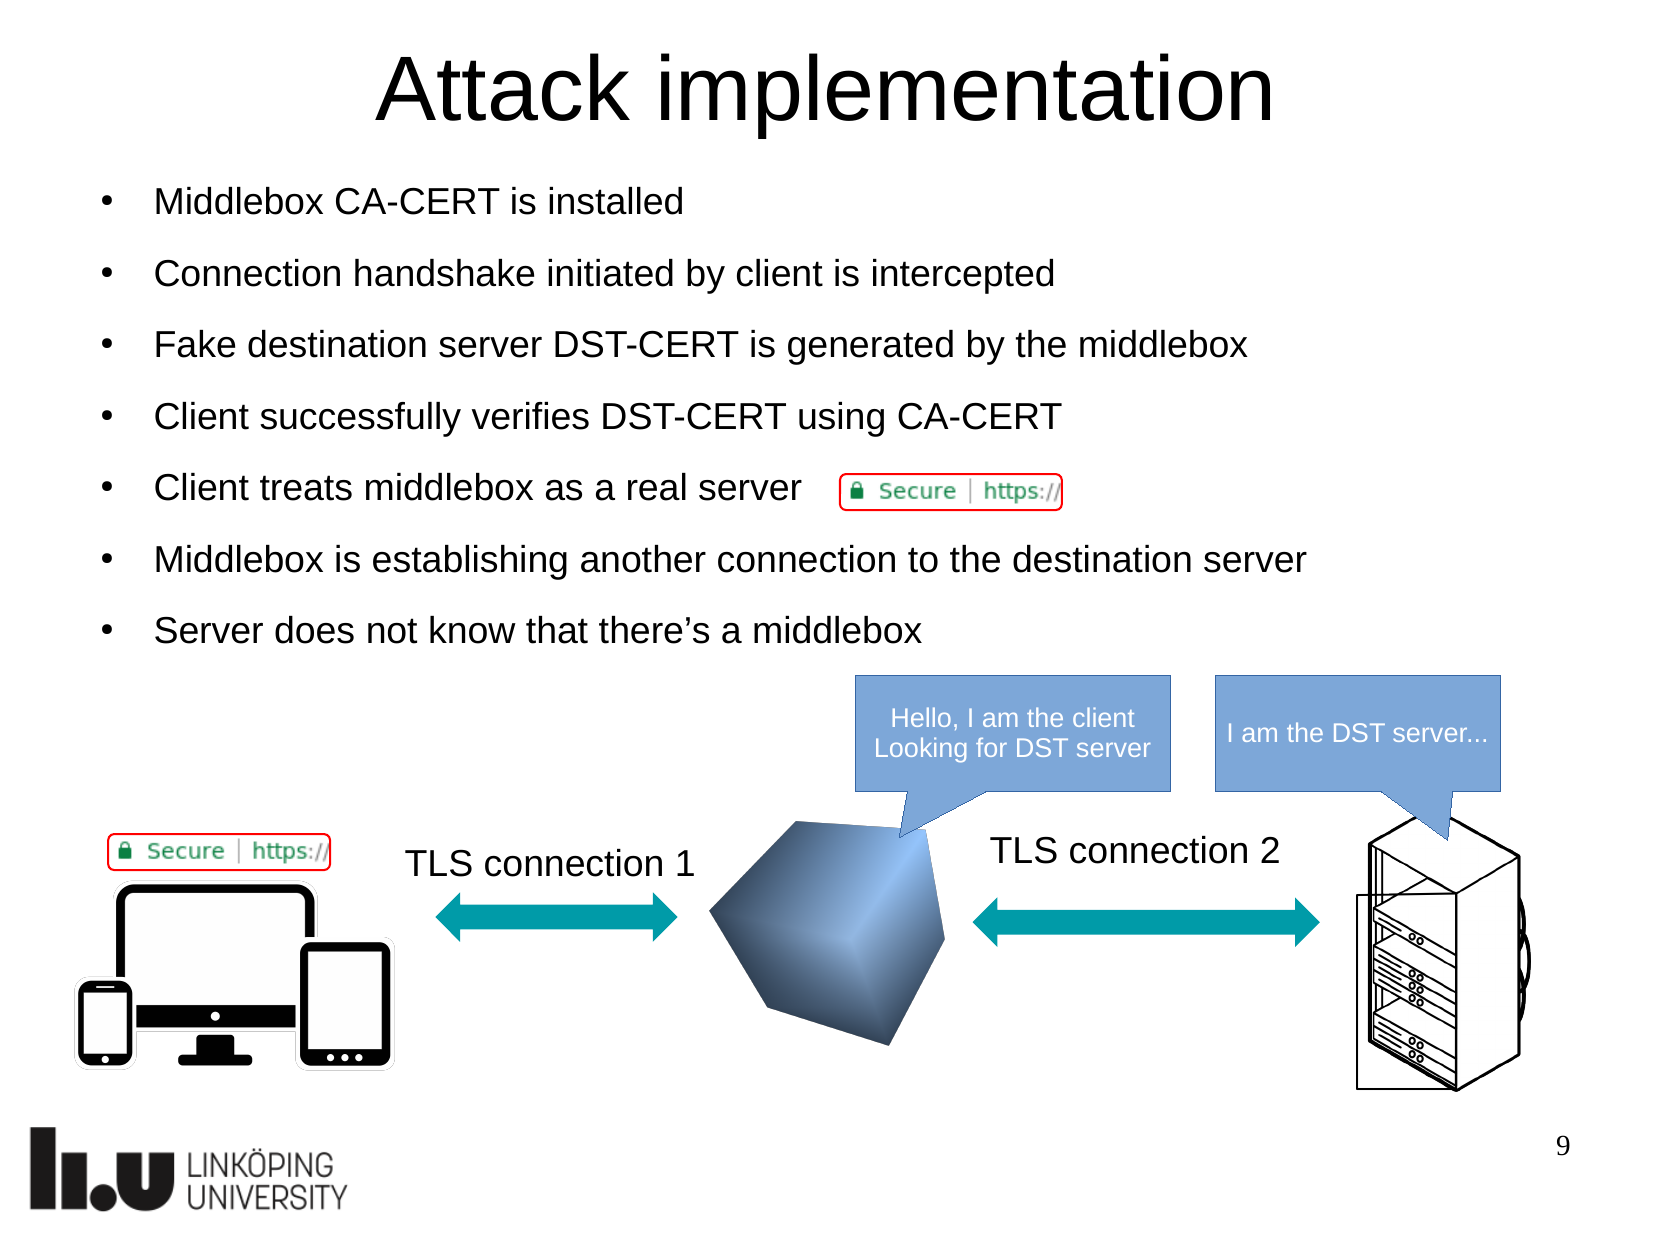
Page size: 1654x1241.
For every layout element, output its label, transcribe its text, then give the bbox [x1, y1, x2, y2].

list Middlebox CA-CERT is installed Connection handshake initiated by client is intercepted Fake destination server DST-CERT is generated by the middlebox Client successfully verifies DST-CERT using CA-CERT Client treats middlebox as a real server Middlebox is establishing another connection to the destination server Server does not know that there’s a middlebox [82, 180, 1571, 901]
text_box Hello, I am the client Looking for DST server [855, 675, 1171, 838]
title Attack implementation [82, 0, 1571, 180]
picture [5, 716, 418, 1235]
text_box I am the DST server... [1215, 675, 1501, 841]
text_box TLS connection 1 [389, 834, 765, 1018]
text_box TLS connection 2 [974, 822, 1350, 1006]
text_box [972, 897, 1320, 948]
picture [841, 476, 1060, 509]
picture [1356, 806, 1531, 1092]
